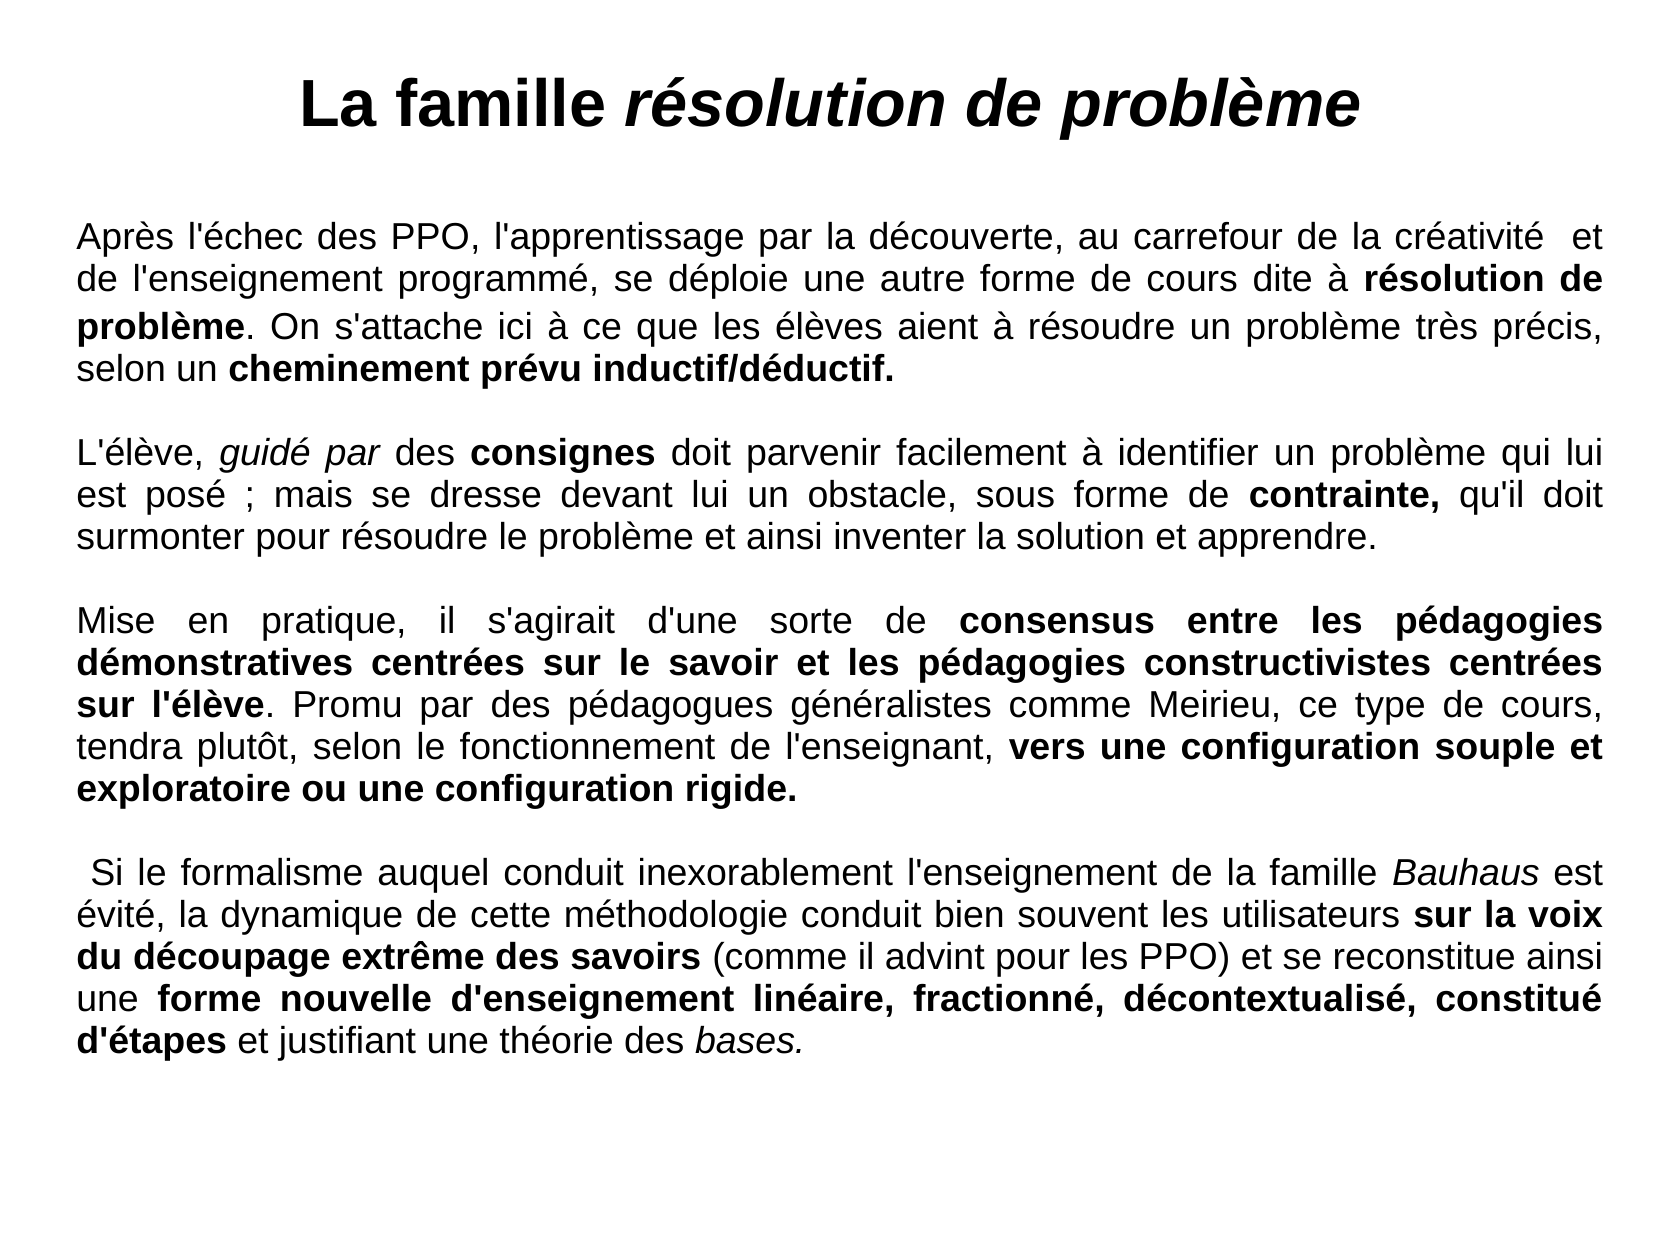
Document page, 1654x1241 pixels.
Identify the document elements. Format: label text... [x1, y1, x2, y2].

text_box La famille résolution de problème Après l'échec des PPO, l'apprentissage par la découverte, au carrefour de la créativité et de l'enseignement programmé, se déploie une autre forme de cours dite à résolution de problème. On s'attache ici à ce que les élèves aient à résoudre un problème très précis, selon un cheminement prévu inductif/déductif. L'élève, guidé par des consignes doit parvenir facilement à identifier un problème qui lui est posé ; mais se dresse devant lui un obstacle, sous forme de contrainte, qu'il doit surmonter pour résoudre le problème et ainsi inventer la solution et apprendre. Mise en pratique, il s'agirait d'une sorte de consensus entre les pédagogies démonstratives centrées sur le savoir et les pédagogies constructivistes centrées sur l'élève. Promu par des pédagogues généralistes comme Meirieu, ce type de cours, tendra plutôt, selon le fonctionnement de l'enseignant, vers une configuration souple et exploratoire ou une configuration rigide. Si le formalisme auquel conduit inexorablement l'enseignement de la famille Bauhaus est évité, la dynamique de cette méthodologie conduit bien souvent les utilisateurs sur la voix du découpage extrême des savoirs (comme il advint pour les PPO) et se reconstitue ainsi une forme nouvelle d'enseignement linéaire, fractionné, décontextualisé, constitué d'étapes et justifiant une théorie des bases. [61, 59, 1619, 1182]
